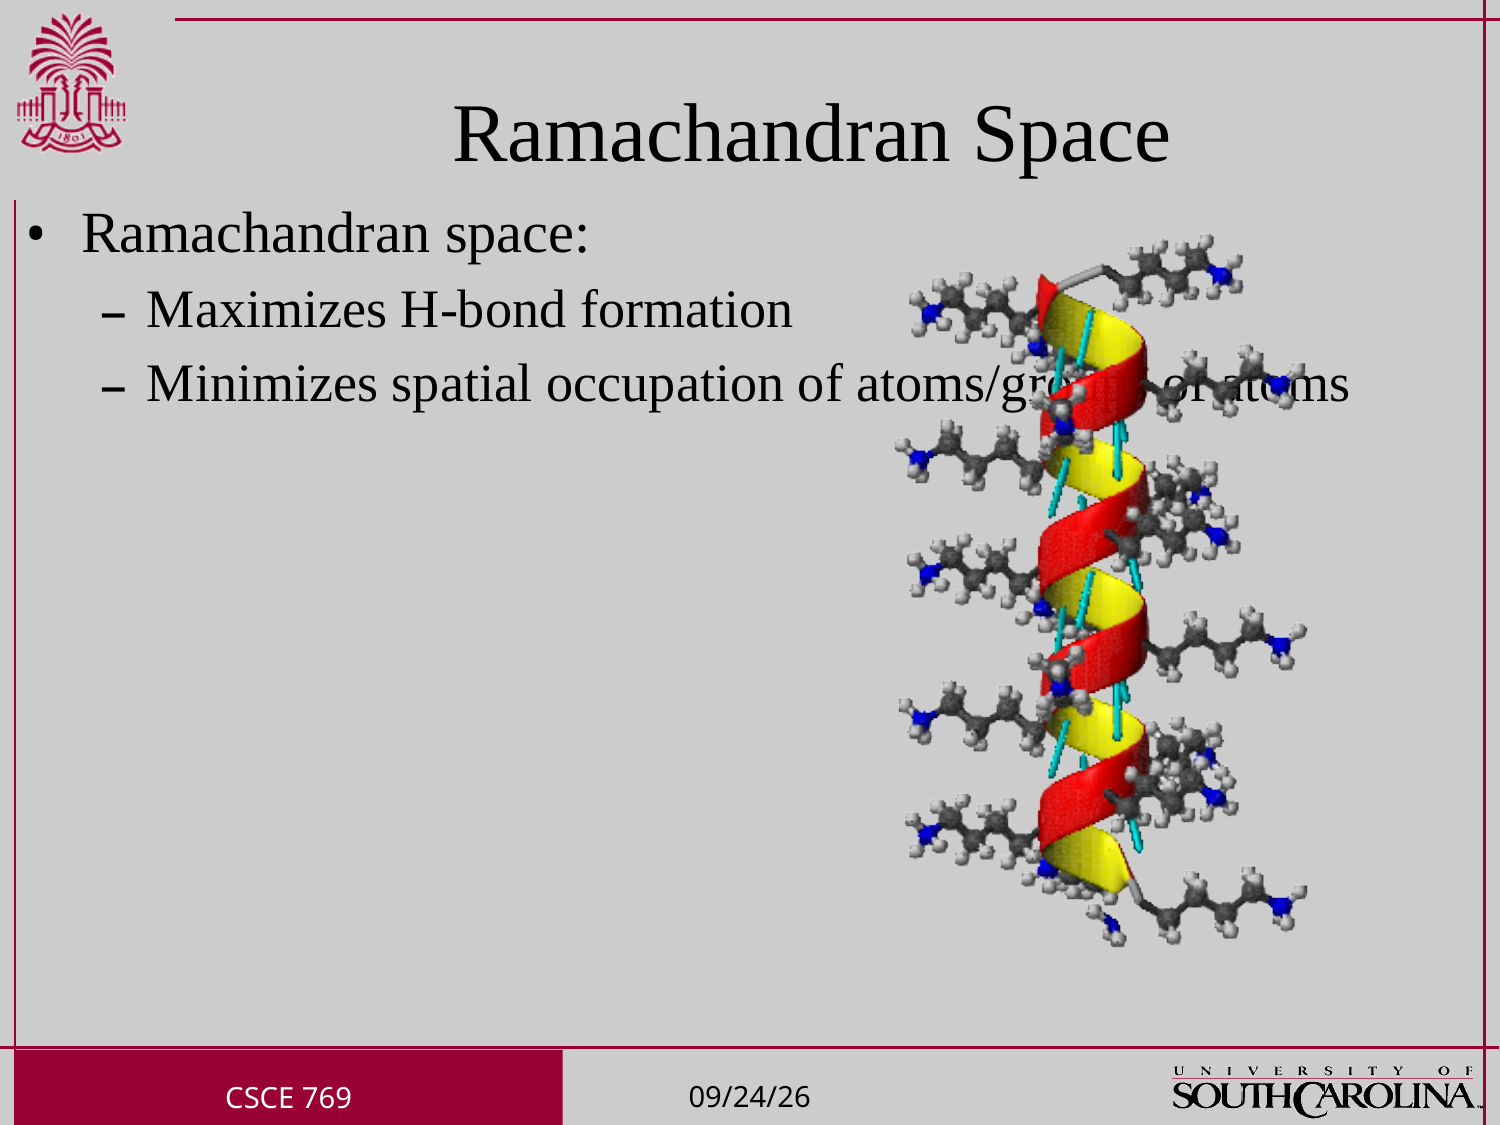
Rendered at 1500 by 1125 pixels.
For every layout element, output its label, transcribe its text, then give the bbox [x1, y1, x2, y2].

list Ramachandran space: Maximizes H-bond formation Minimizes spatial occupation of atoms/groups of atoms [24, 200, 733, 1013]
picture [12, 12, 131, 155]
picture [1162, 1049, 1483, 1125]
title Ramachandran Space [174, 9, 1450, 188]
picture [862, 224, 1361, 976]
